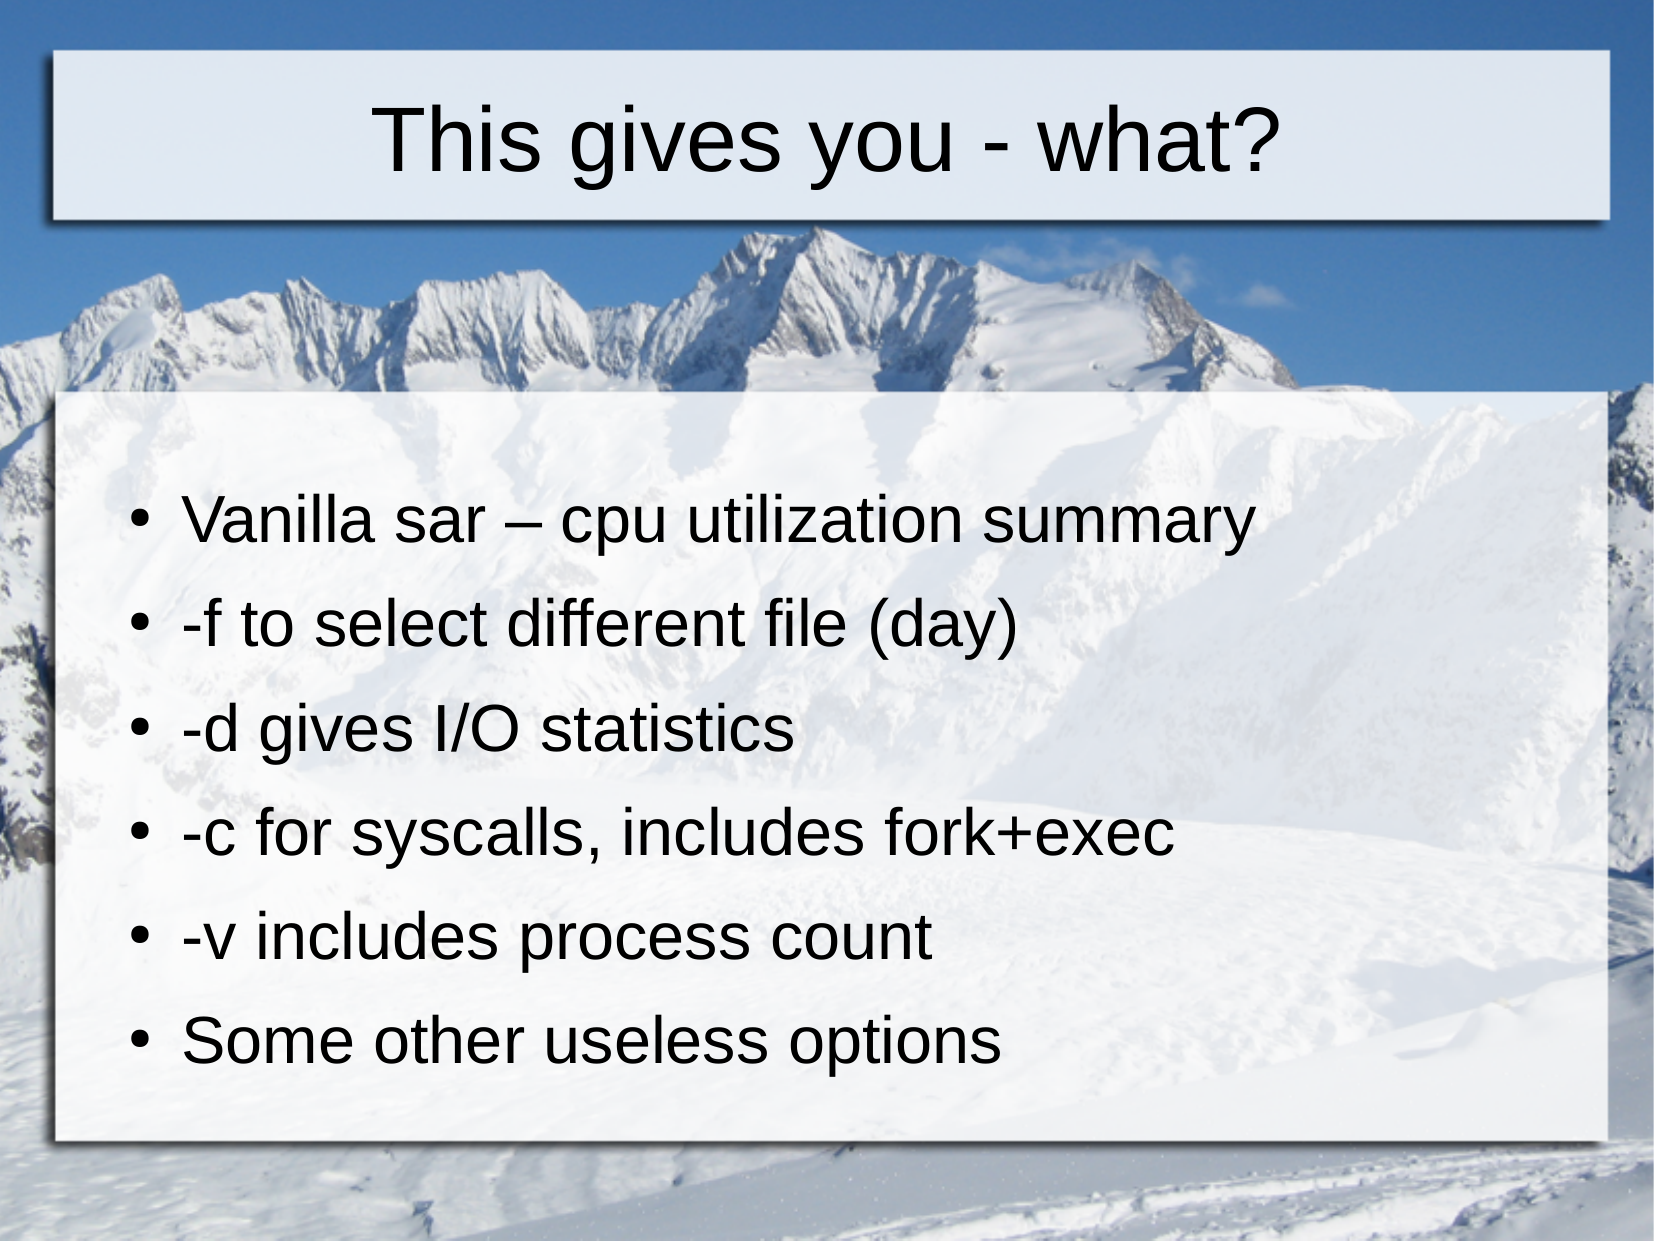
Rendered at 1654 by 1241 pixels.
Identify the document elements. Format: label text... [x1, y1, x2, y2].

list Vanilla sar – cpu utilization summary -f to select different file (day) -d gives I/O statistics -c for syscalls, includes fork+exec -v includes process count Some other useless options [92, 482, 1576, 1163]
title This gives you - what? [59, 68, 1595, 212]
picture [0, 0, 1654, 1241]
